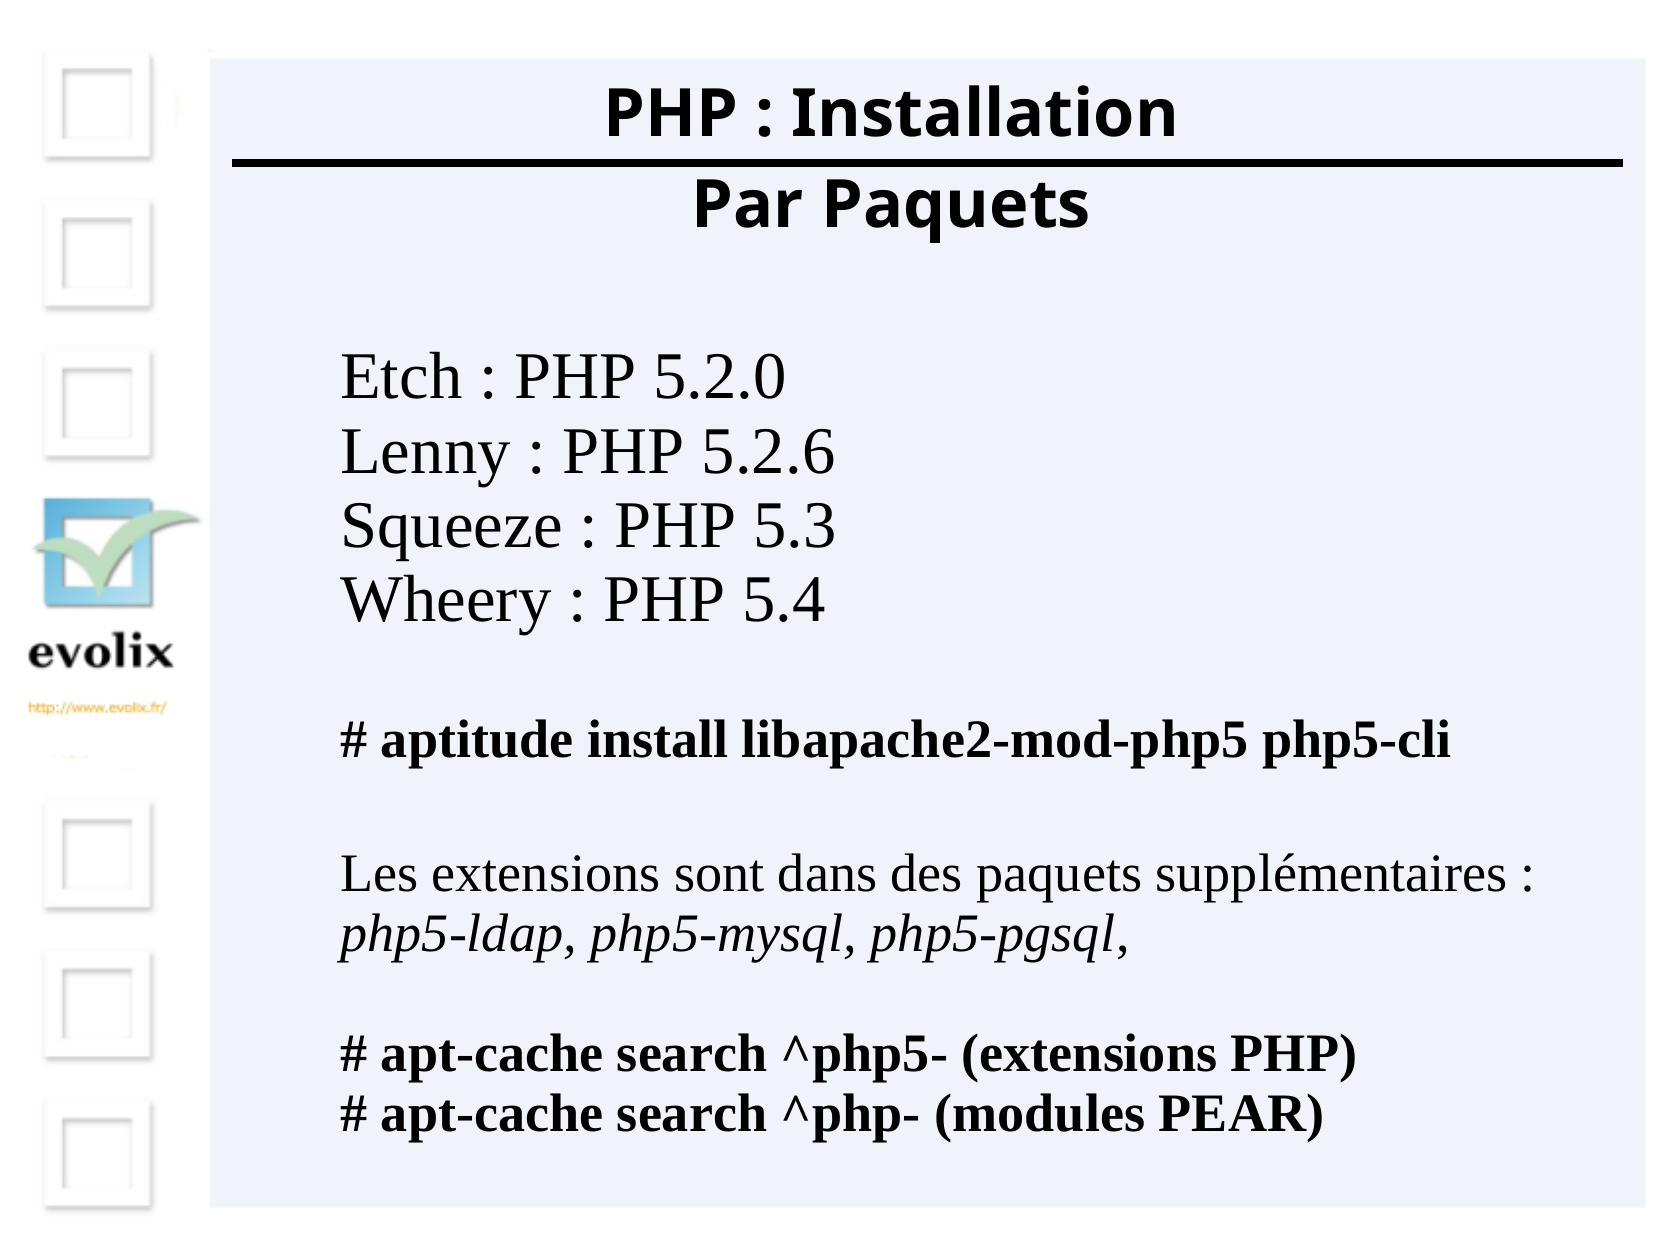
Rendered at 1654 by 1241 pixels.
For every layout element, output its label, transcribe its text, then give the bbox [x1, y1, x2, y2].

subtitle Etch : PHP 5.2.0 Lenny : PHP 5.2.6 Squeeze : PHP 5.3 Wheery : PHP 5.4 # aptitude install libapache2-mod-php5 php5-cli Les extensions sont dans des paquets supplémentaires : php5-ldap, php5-mysql, php5-pgsql, # apt-cache search ^php5- (extensions PHP) # apt-cache search ^php- (modules PEAR) [265, 275, 1654, 1208]
picture [0, 49, 1654, 1218]
title PHP : Installation Par Paquets [404, 49, 1379, 263]
